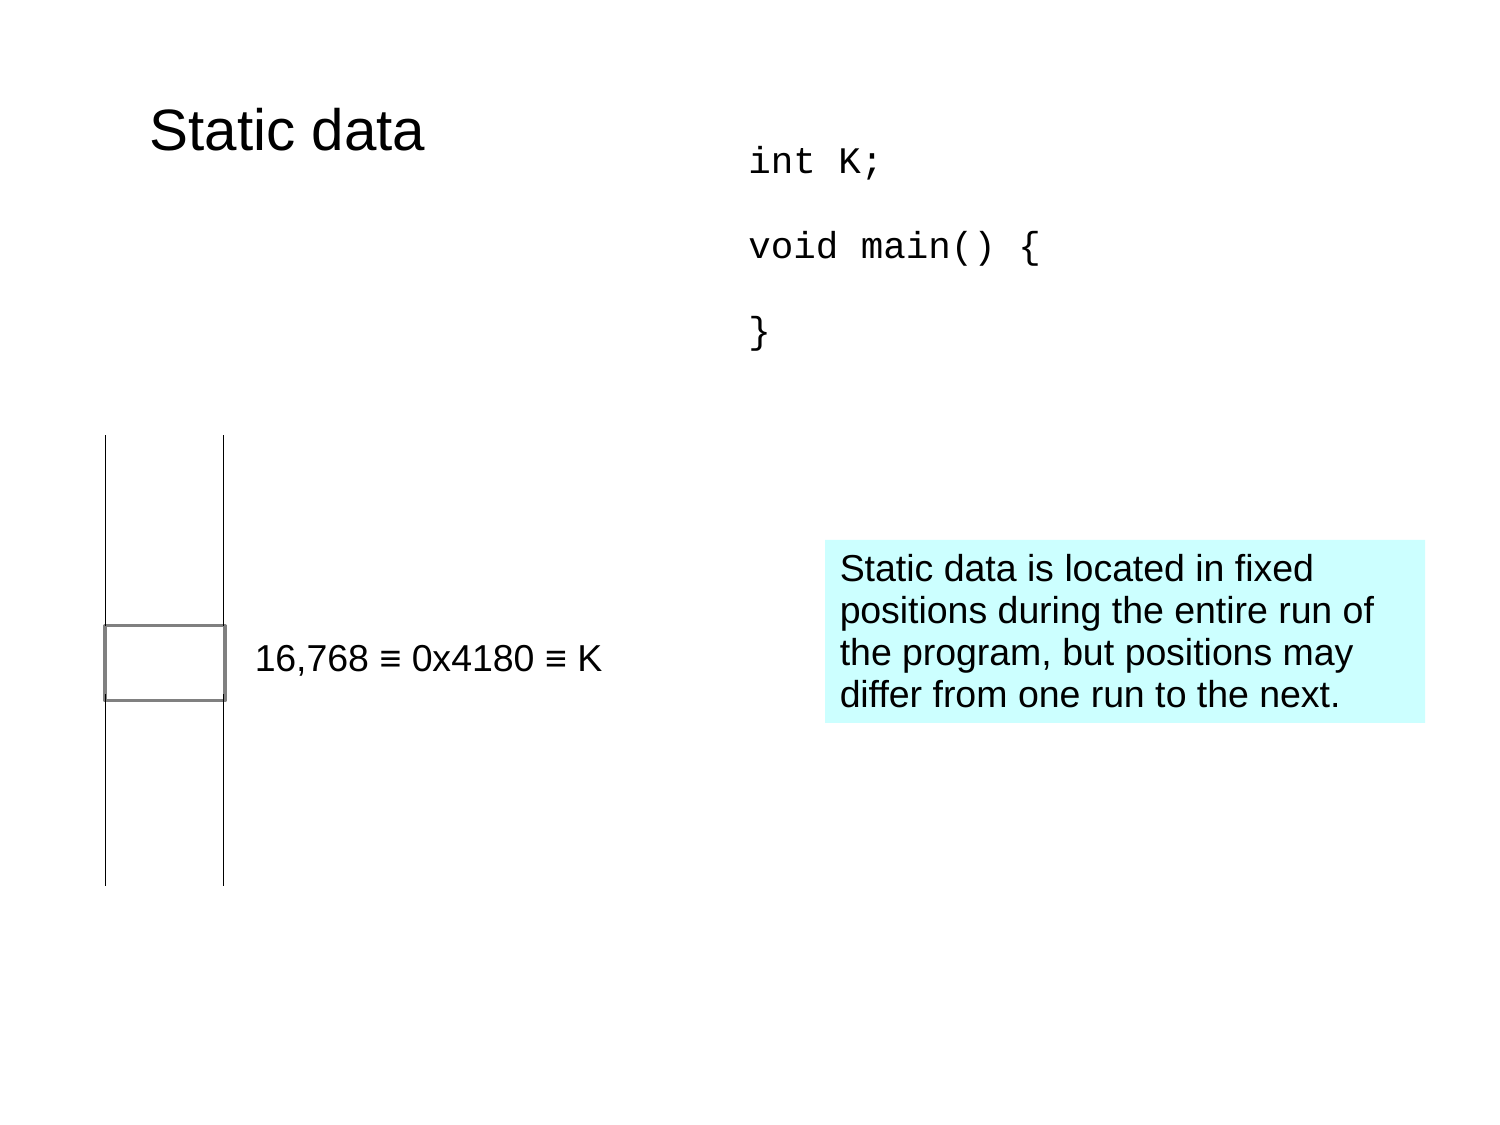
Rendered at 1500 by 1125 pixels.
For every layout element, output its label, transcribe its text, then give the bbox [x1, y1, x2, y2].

text_box int K; void main() { } [733, 135, 1454, 338]
text_box 16,768 ≡ 0x4180 ≡ K [240, 630, 1171, 814]
text_box Static data [135, 90, 1156, 235]
text_box Static data is located in fixed positions during the entire run of the program, but positions may differ from one run to the next. [825, 539, 1426, 723]
